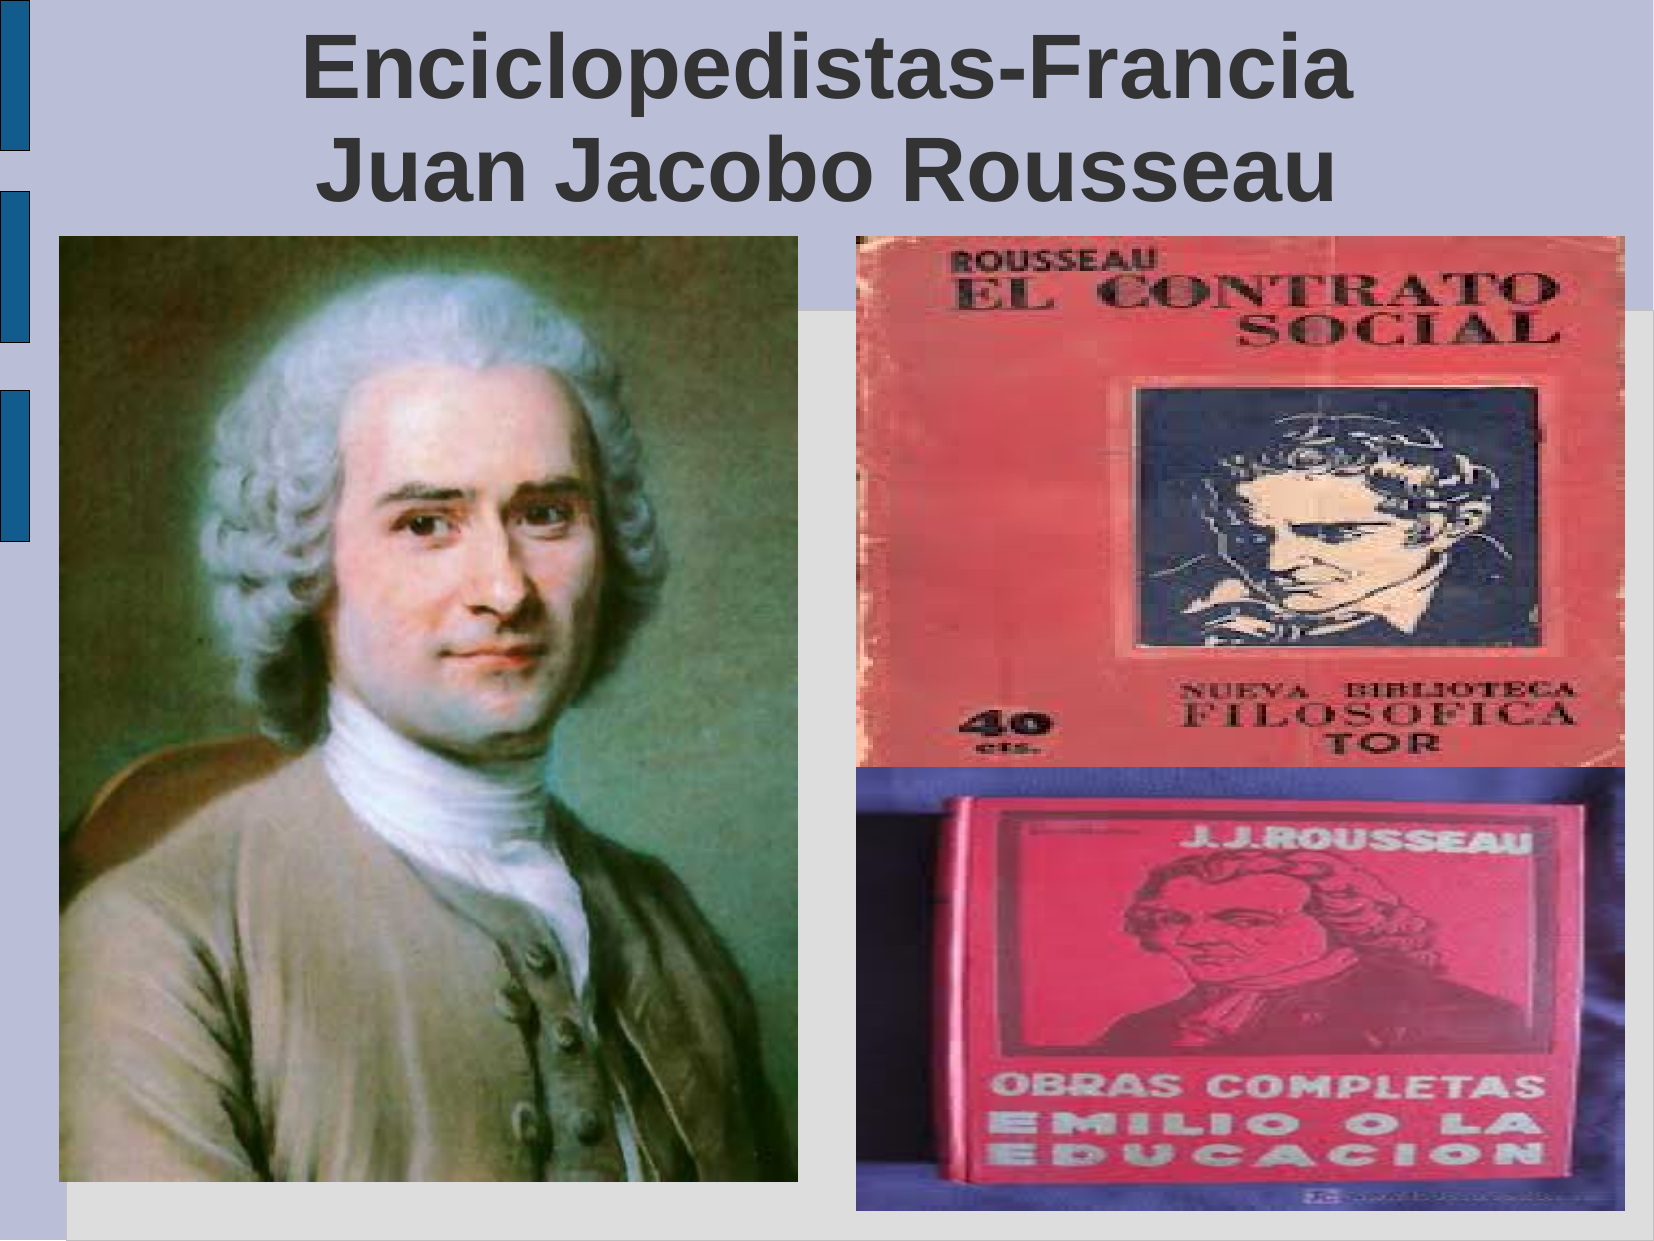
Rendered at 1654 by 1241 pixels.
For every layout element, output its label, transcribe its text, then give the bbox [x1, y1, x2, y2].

picture [59, 236, 798, 1182]
title Enciclopedistas-Francia Juan Jacobo Rousseau [121, 0, 1534, 237]
picture [856, 236, 1625, 1211]
